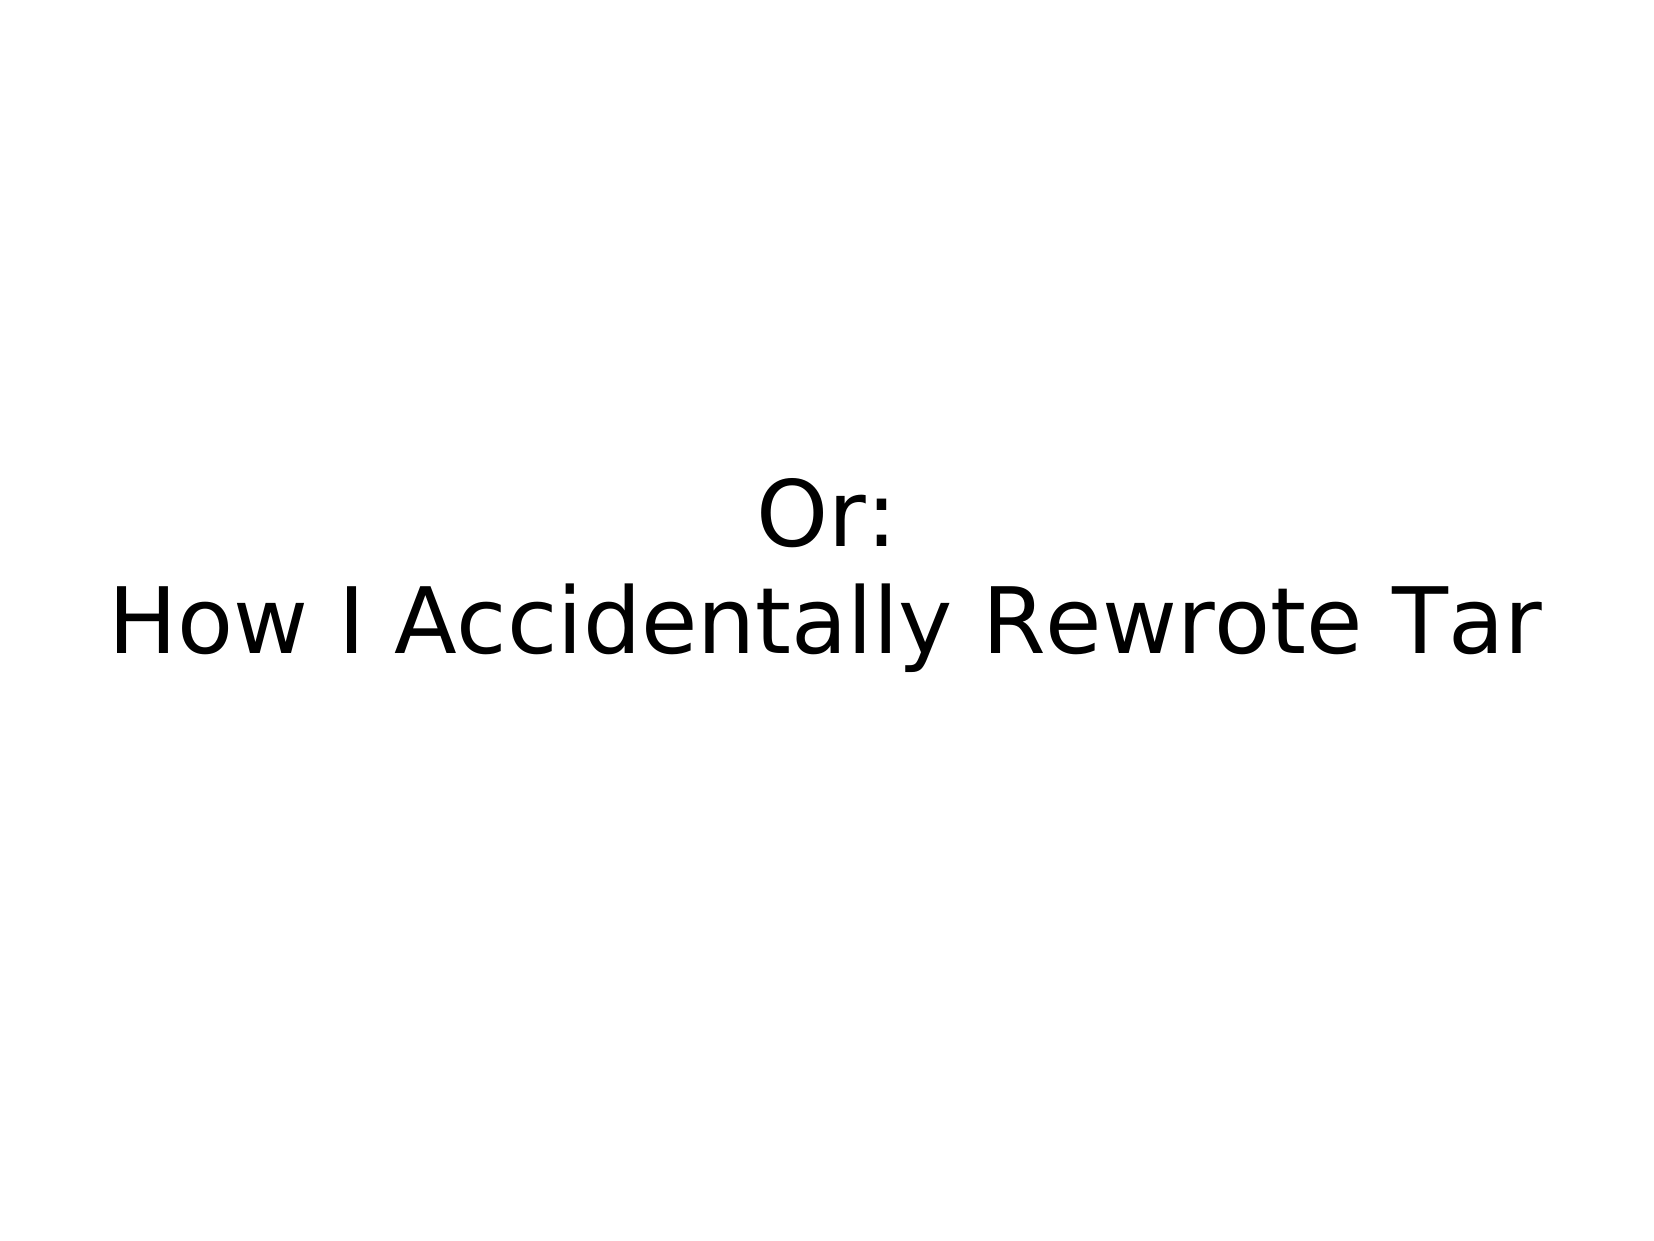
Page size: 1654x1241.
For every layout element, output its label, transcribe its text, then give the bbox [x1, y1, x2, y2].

title Or: How I Accidentally Rewrote Tar [82, 49, 1571, 1088]
